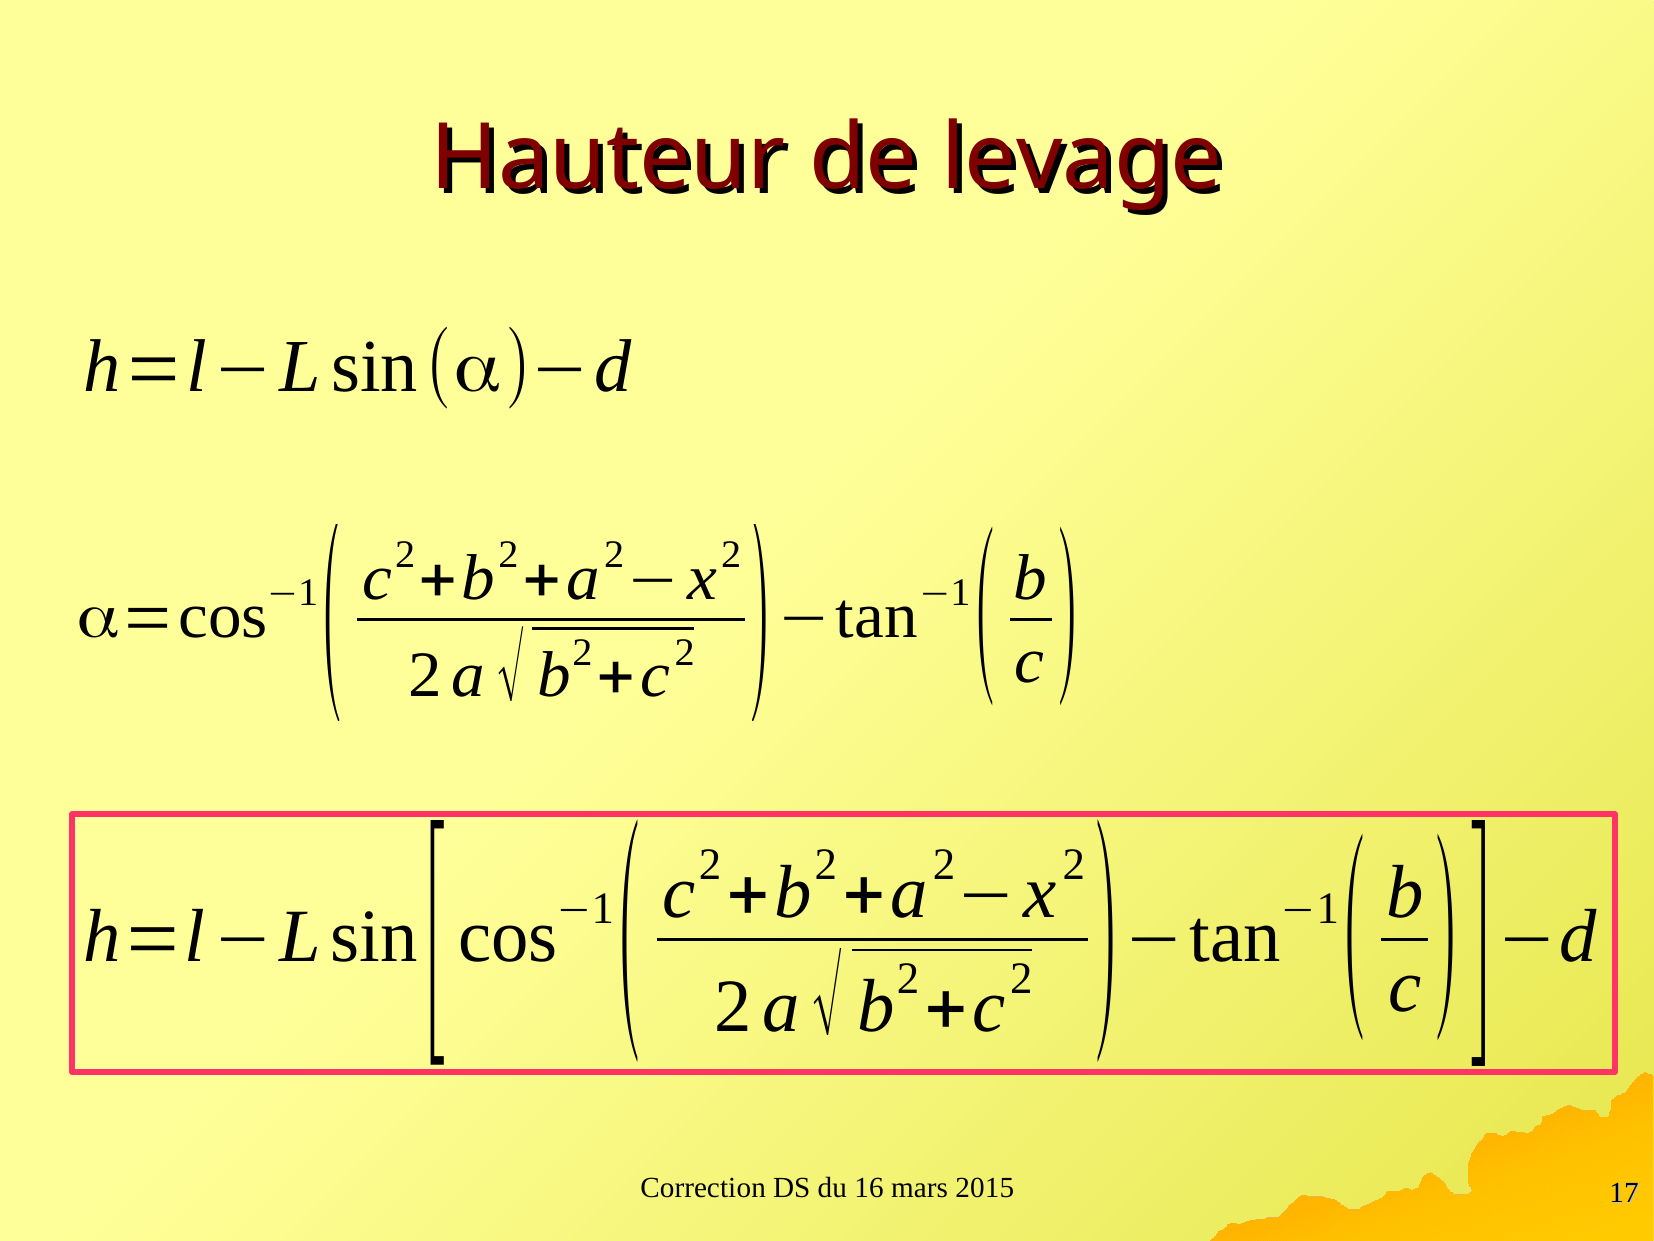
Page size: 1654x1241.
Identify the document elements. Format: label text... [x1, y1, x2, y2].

chart [70, 524, 1095, 721]
title Hauteur de levage [82, 49, 1571, 257]
chart [76, 324, 647, 410]
chart [74, 817, 1612, 1070]
